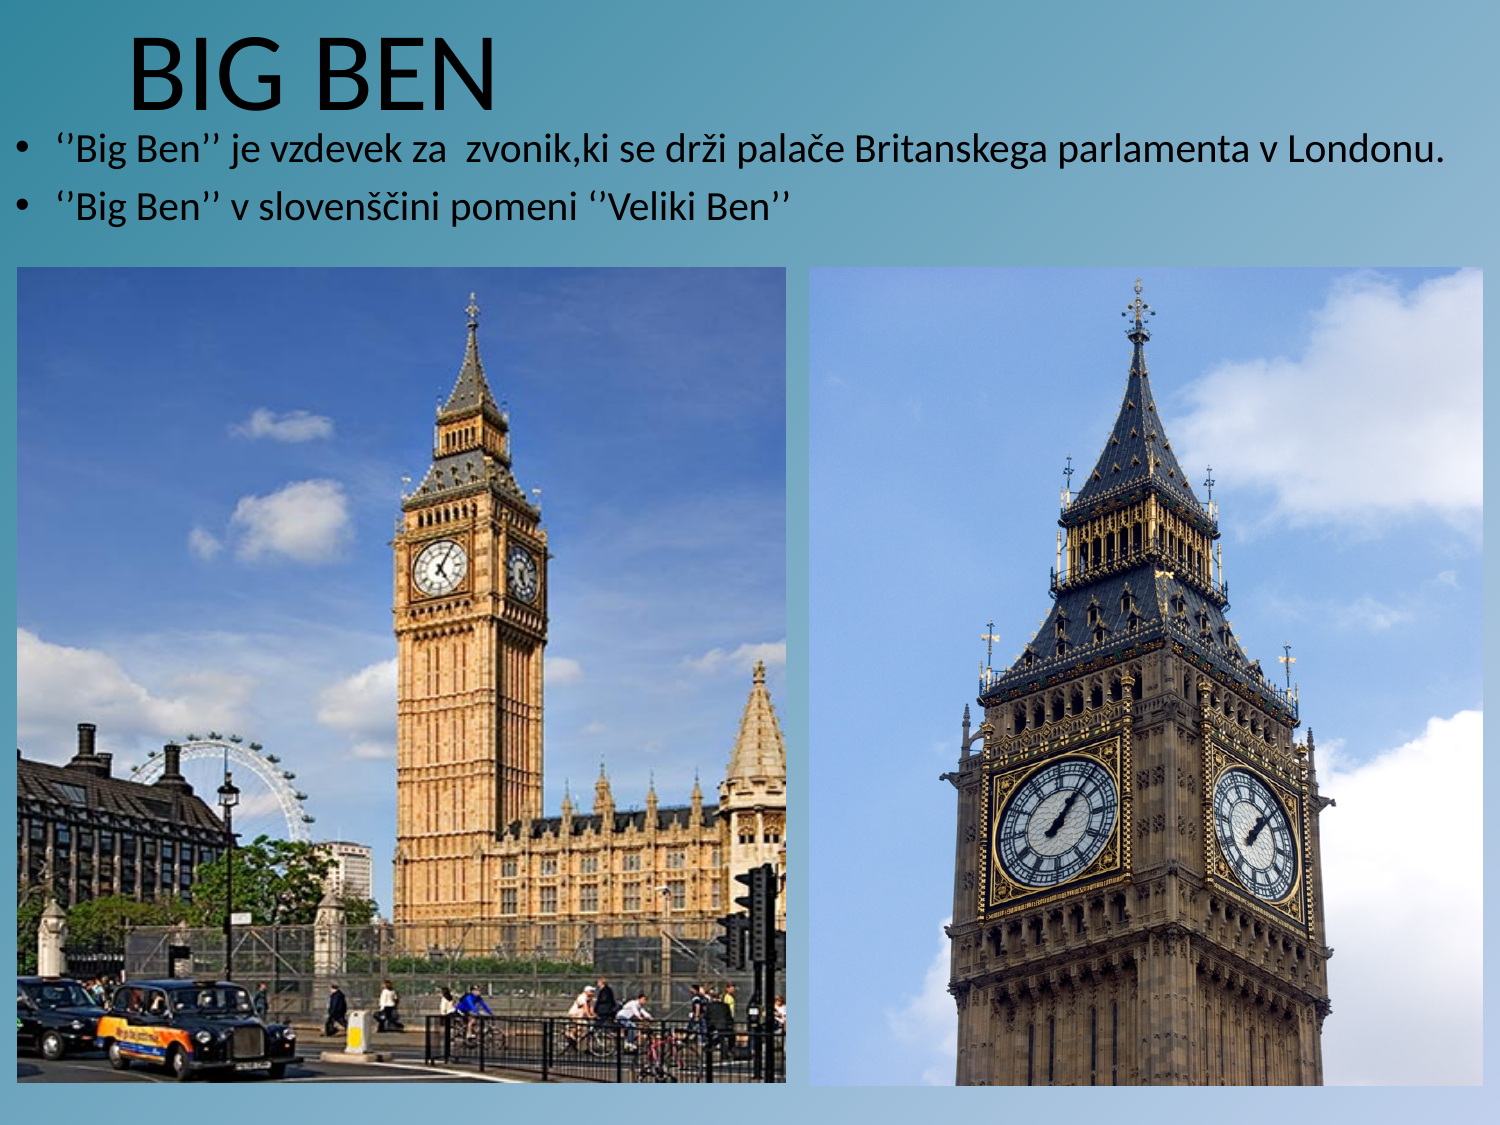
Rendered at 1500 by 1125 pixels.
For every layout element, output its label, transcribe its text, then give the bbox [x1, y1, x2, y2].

title BIG BEN [0, 0, 628, 113]
list ‘’Big Ben’’ je vzdevek za zvonik,ki se drži palače Britanskega parlamenta v Londonu. ‘’Big Ben’’ v slovenščini pomeni ‘’Veliki Ben’’ [0, 113, 1500, 284]
picture [17, 284, 786, 1083]
picture [809, 267, 1483, 1086]
